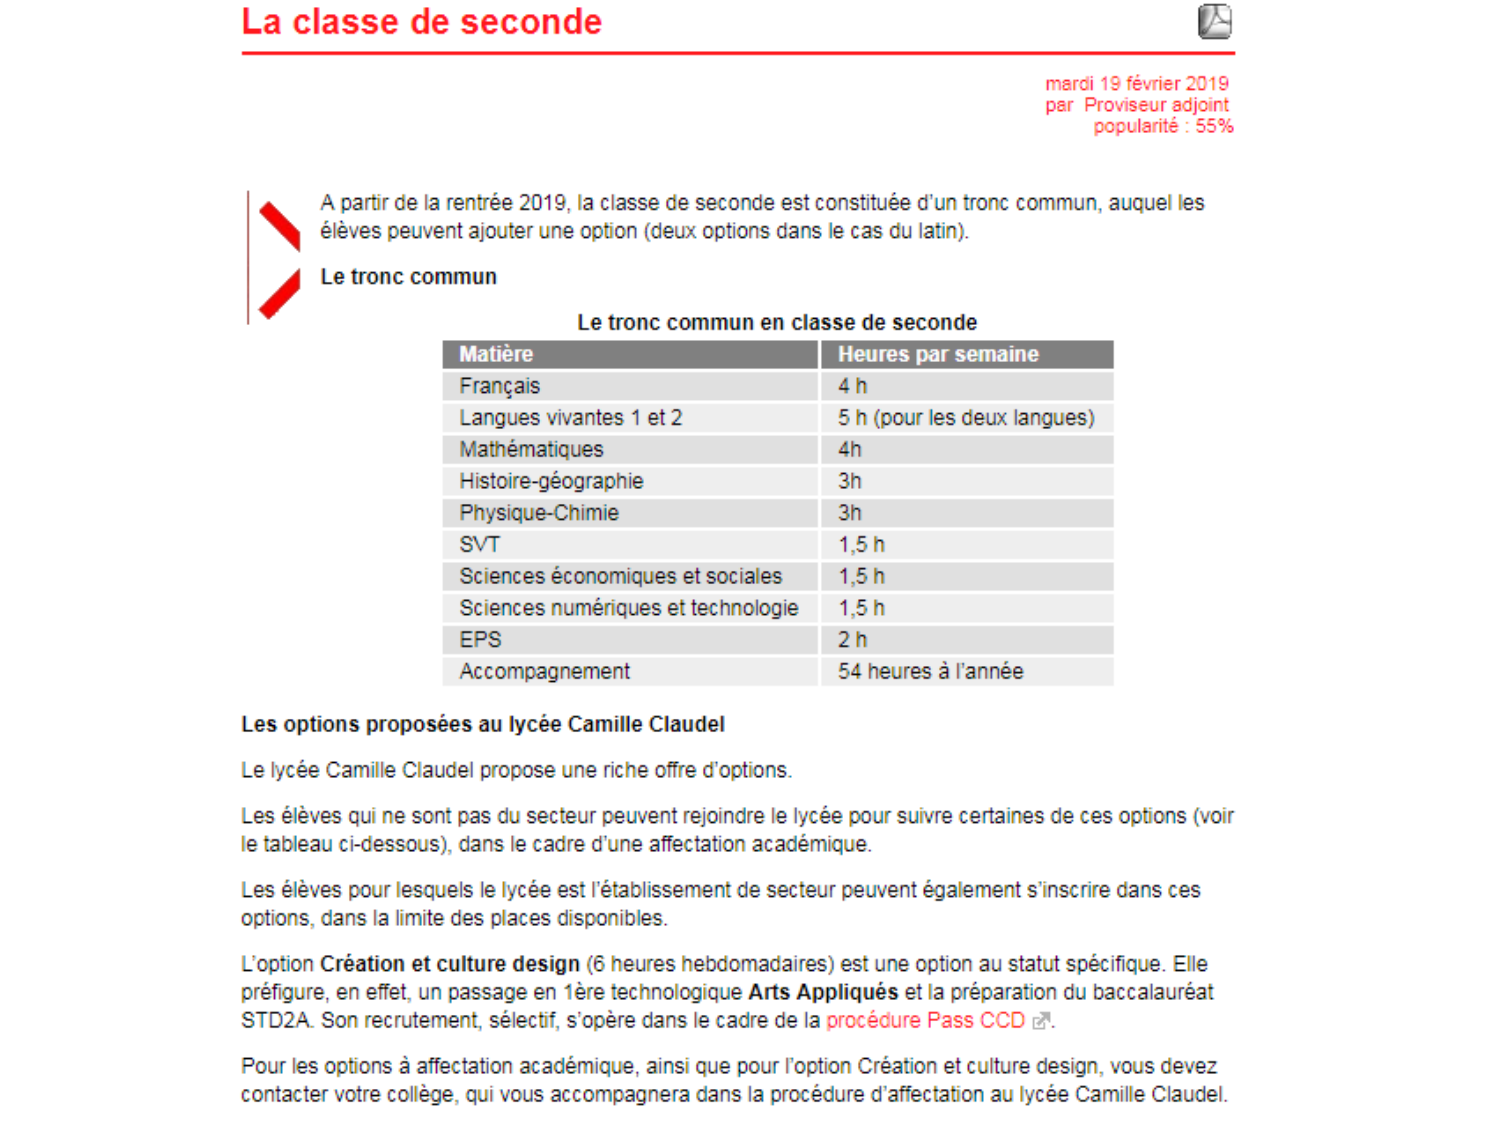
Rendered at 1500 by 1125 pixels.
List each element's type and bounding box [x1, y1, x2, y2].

picture [230, 0, 1248, 1125]
